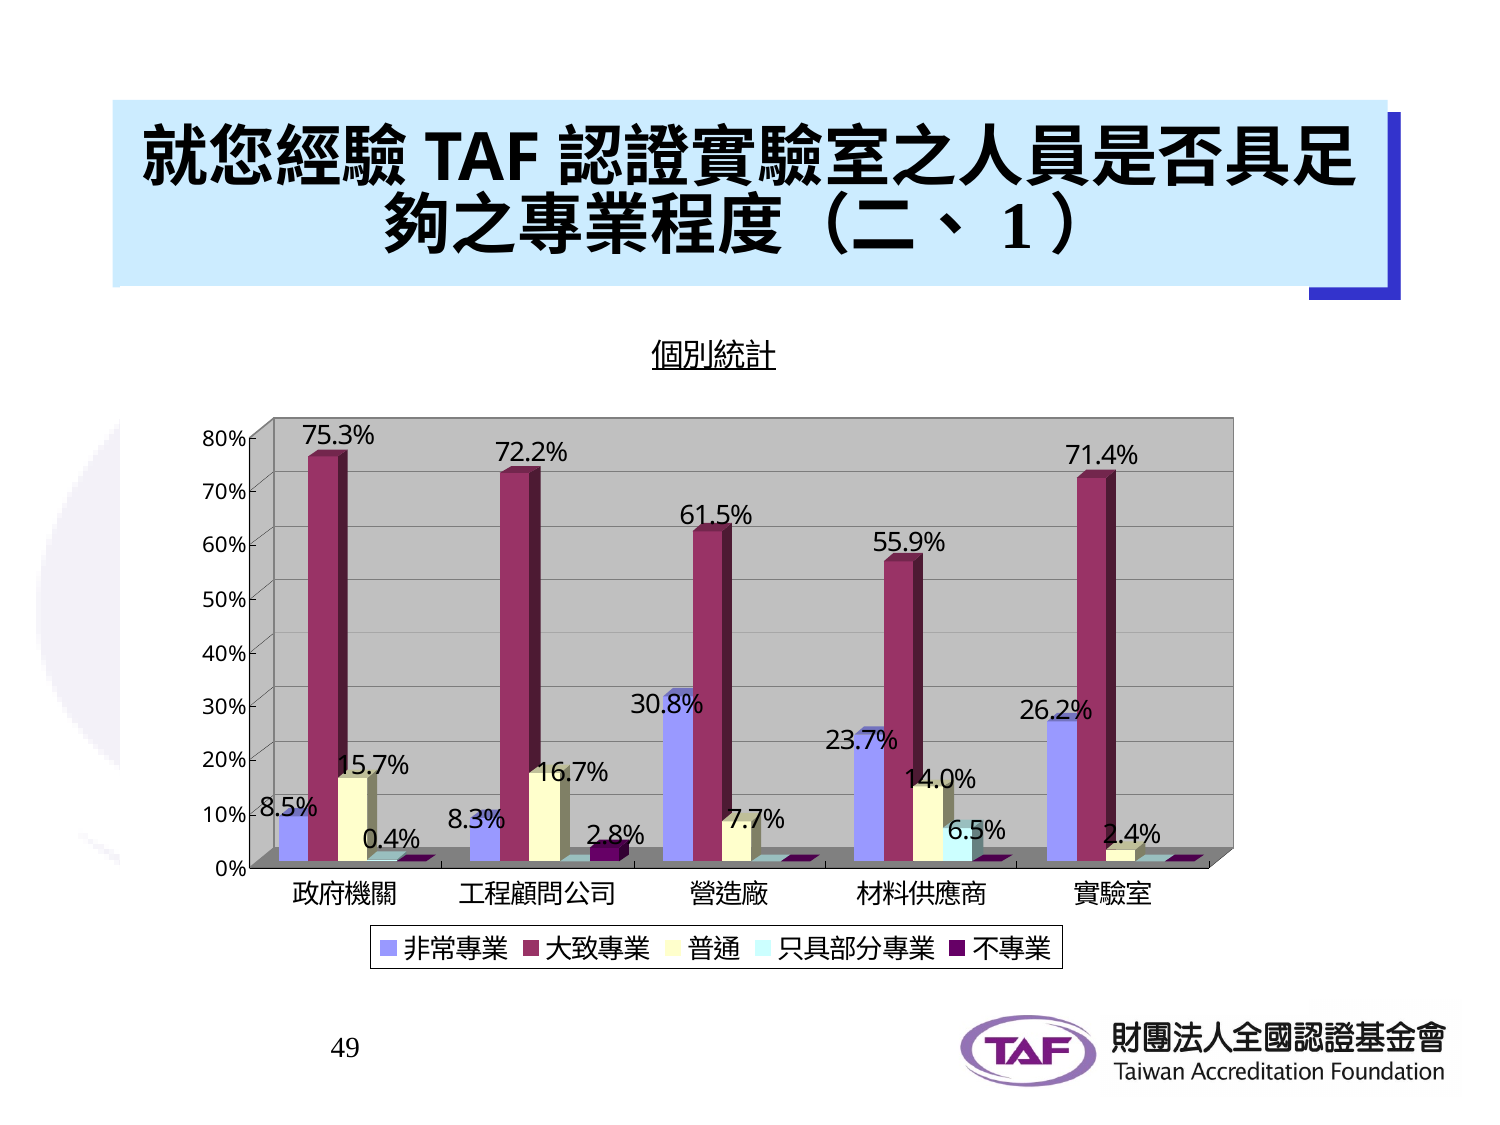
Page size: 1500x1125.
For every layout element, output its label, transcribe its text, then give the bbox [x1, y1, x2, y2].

text_box <編號> [199, 1021, 376, 1125]
title 就您經驗TAF認證實驗室之人員是否具足夠之專業程度（二、1） [112, 99, 1388, 288]
picture [112, 277, 1462, 1097]
